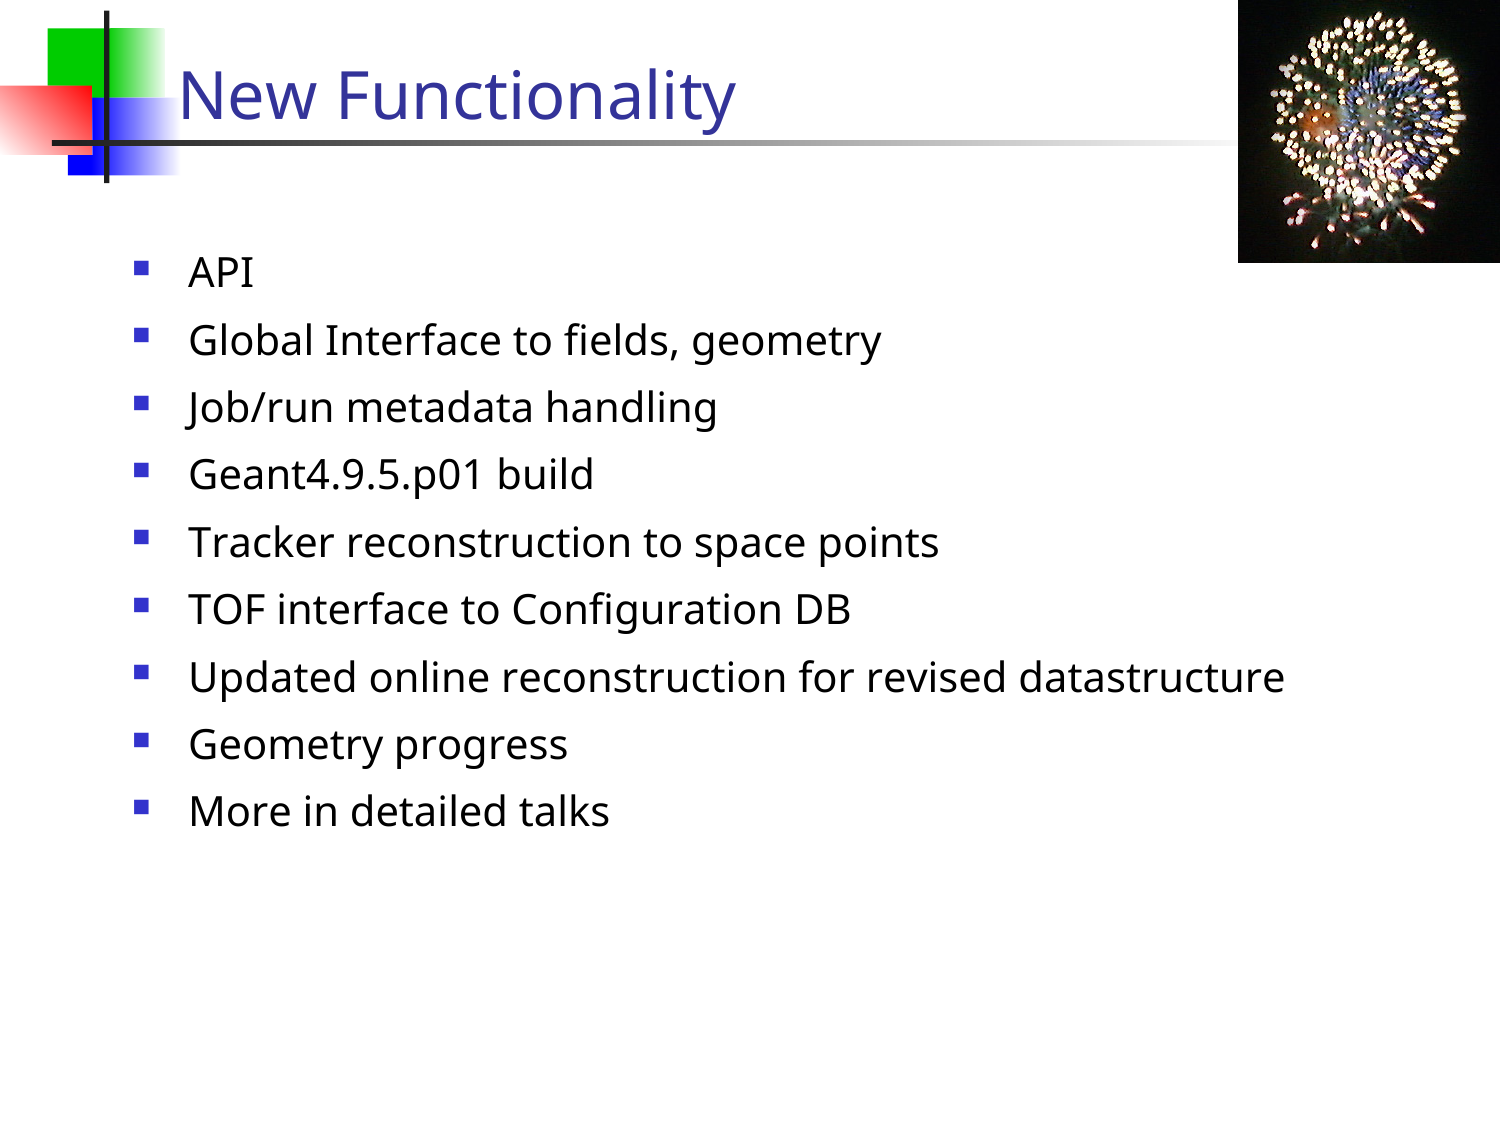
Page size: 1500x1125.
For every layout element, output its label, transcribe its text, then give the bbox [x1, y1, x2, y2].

title New Functionality [162, 0, 1238, 188]
list API Global Interface to fields, geometry Job/run metadata handling Geant4.9.5.p01 build Tracker reconstruction to space points TOF interface to Configuration DB Updated online reconstruction for revised datastructure Geometry progress More in detailed talks [117, 235, 1393, 771]
picture [1238, 0, 1500, 263]
